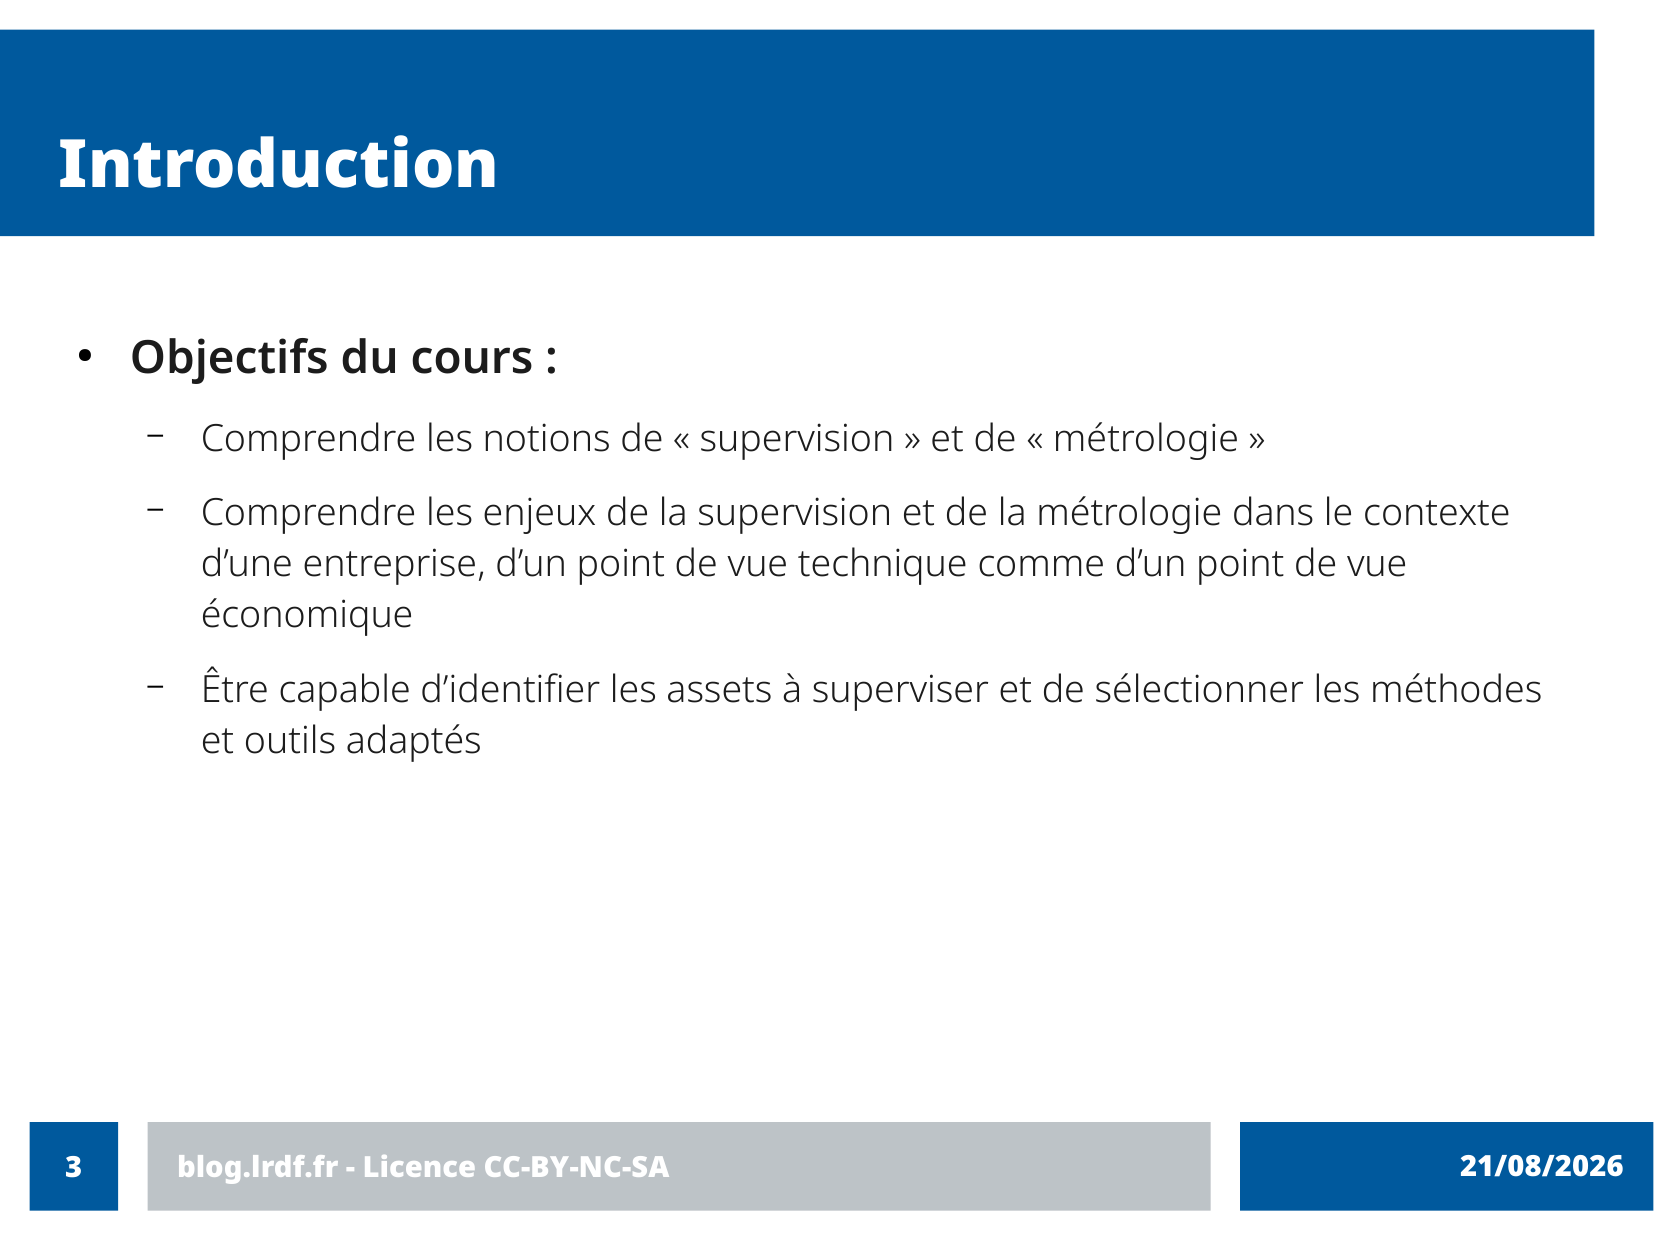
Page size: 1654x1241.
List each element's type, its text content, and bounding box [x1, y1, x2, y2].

title Introduction [59, 59, 1595, 207]
list Objectifs du cours : Comprendre les notions de « supervision » et de « métrologie » Comprendre les enjeux de la supervision et de la métrologie dans le contexte d’une entreprise, d’un point de vue technique comme d’un point de vue économique Être capable d’identifier les assets à superviser et de sélectionner les méthodes et outils adaptés [59, 324, 1565, 1093]
